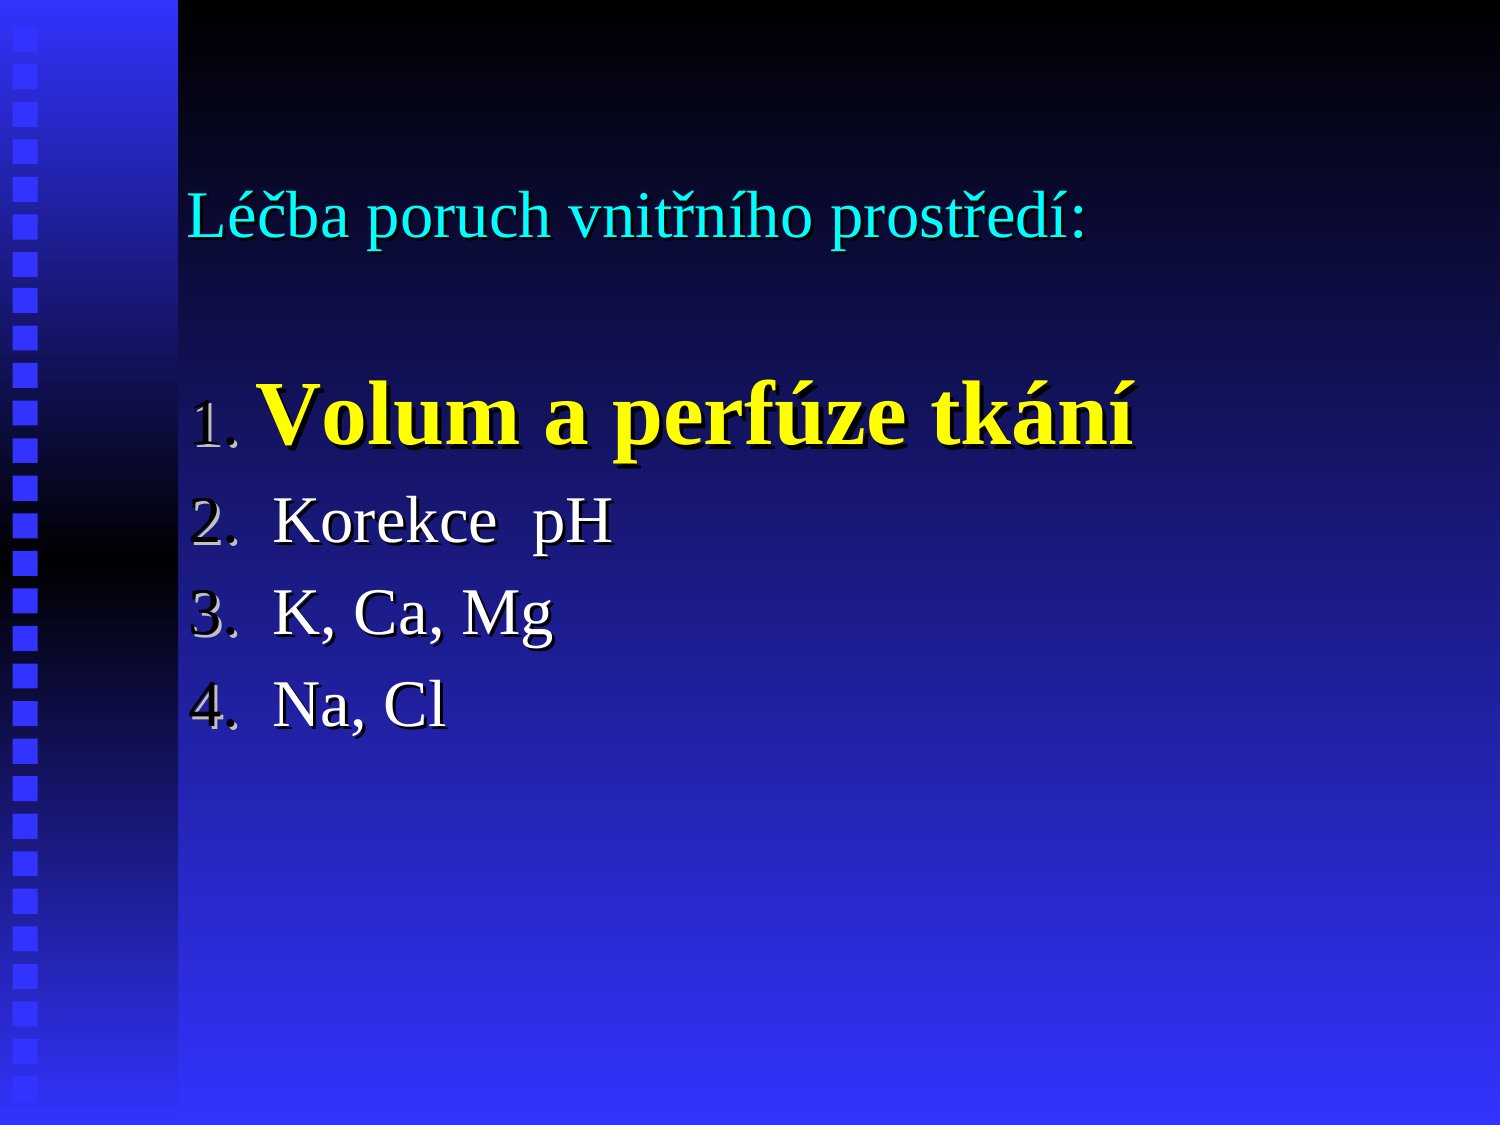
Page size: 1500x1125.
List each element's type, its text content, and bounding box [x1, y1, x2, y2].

list Volum a perfúze tkání Korekce pH K, Ca, Mg Na, Cl [188, 358, 1500, 1103]
title Léčba poruch vnitřního prostředí: [186, 110, 1500, 317]
